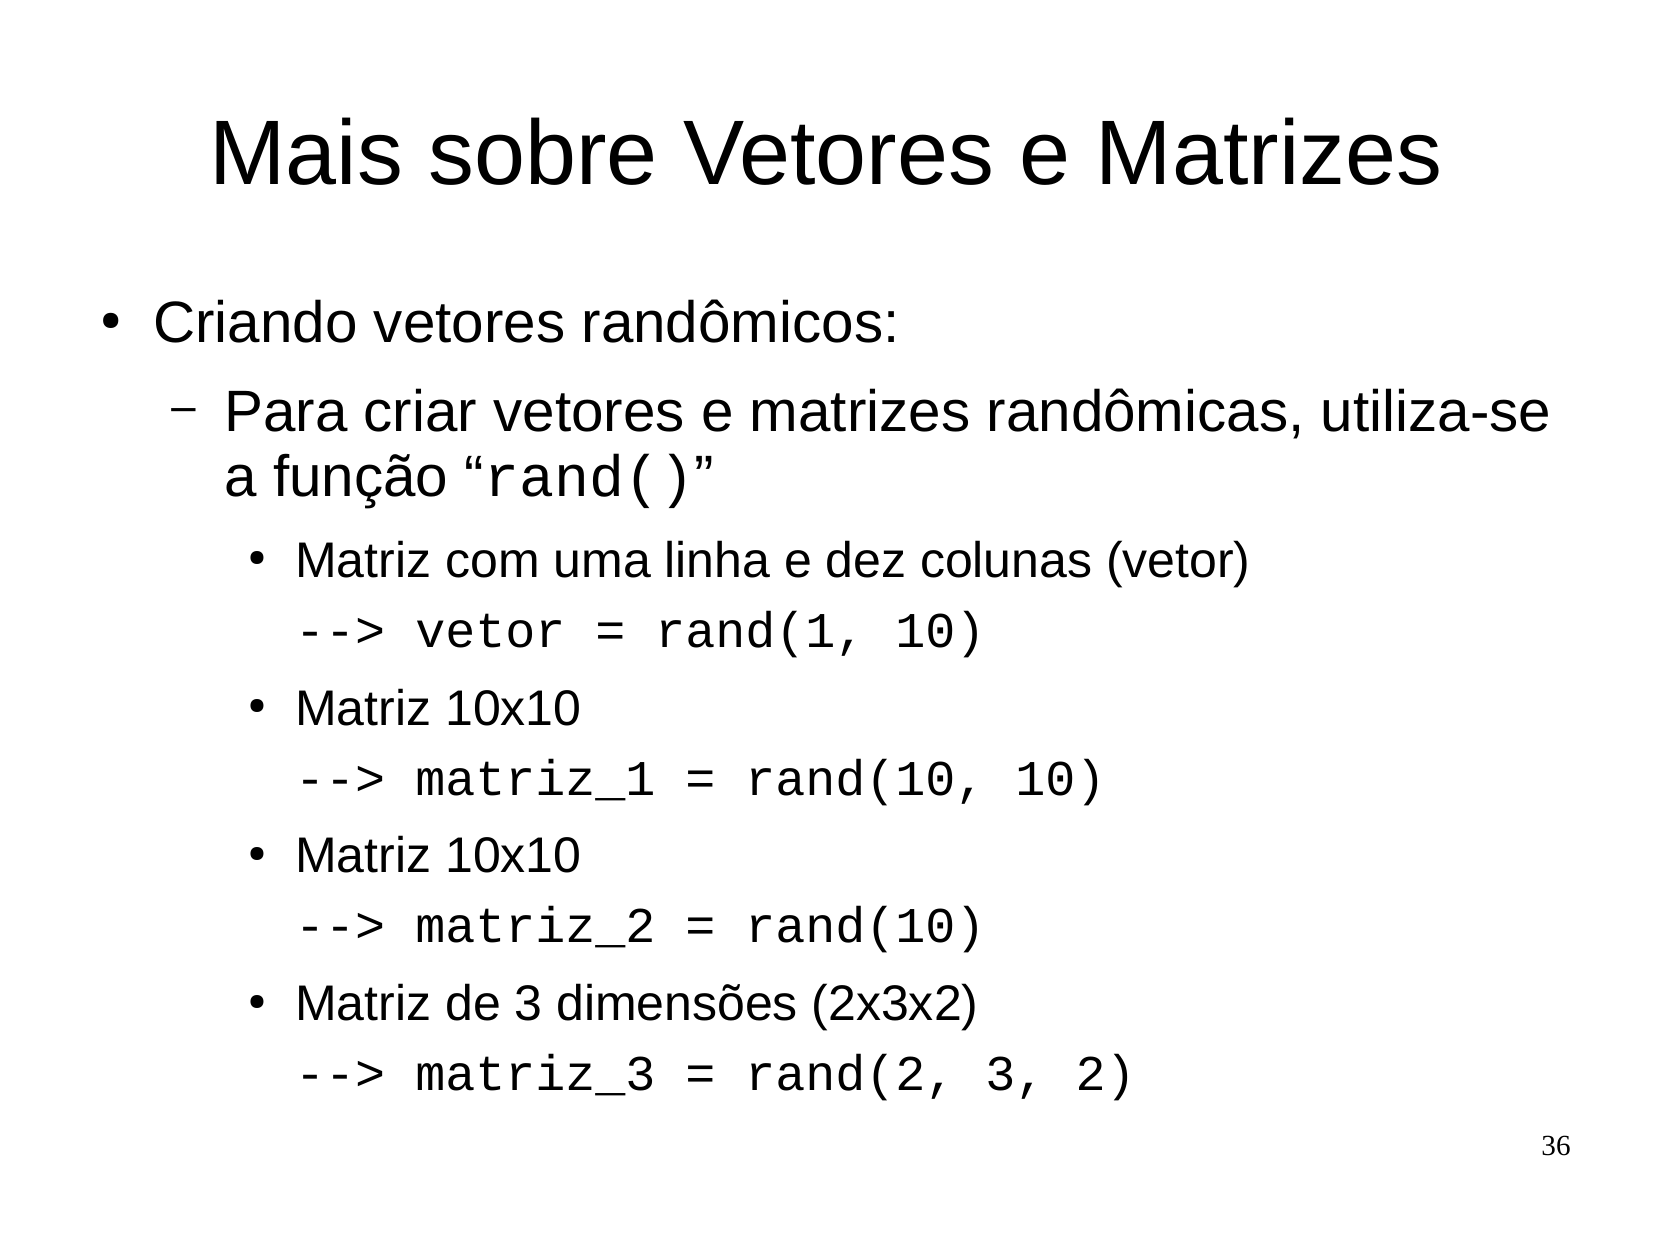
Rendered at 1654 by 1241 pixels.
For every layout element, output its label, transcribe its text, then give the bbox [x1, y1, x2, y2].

list Criando vetores randômicos: Para criar vetores e matrizes randômicas, utiliza-se a função “rand()” Matriz com uma linha e dez colunas (vetor) --> vetor = rand(1, 10) Matriz 10x10 --> matriz_1 = rand(10, 10) Matriz 10x10 --> matriz_2 = rand(10) Matriz de 3 dimensões (2x3x2) --> matriz_3 = rand(2, 3, 2) [82, 290, 1571, 1123]
title Mais sobre Vetores e Matrizes [82, 49, 1571, 257]
